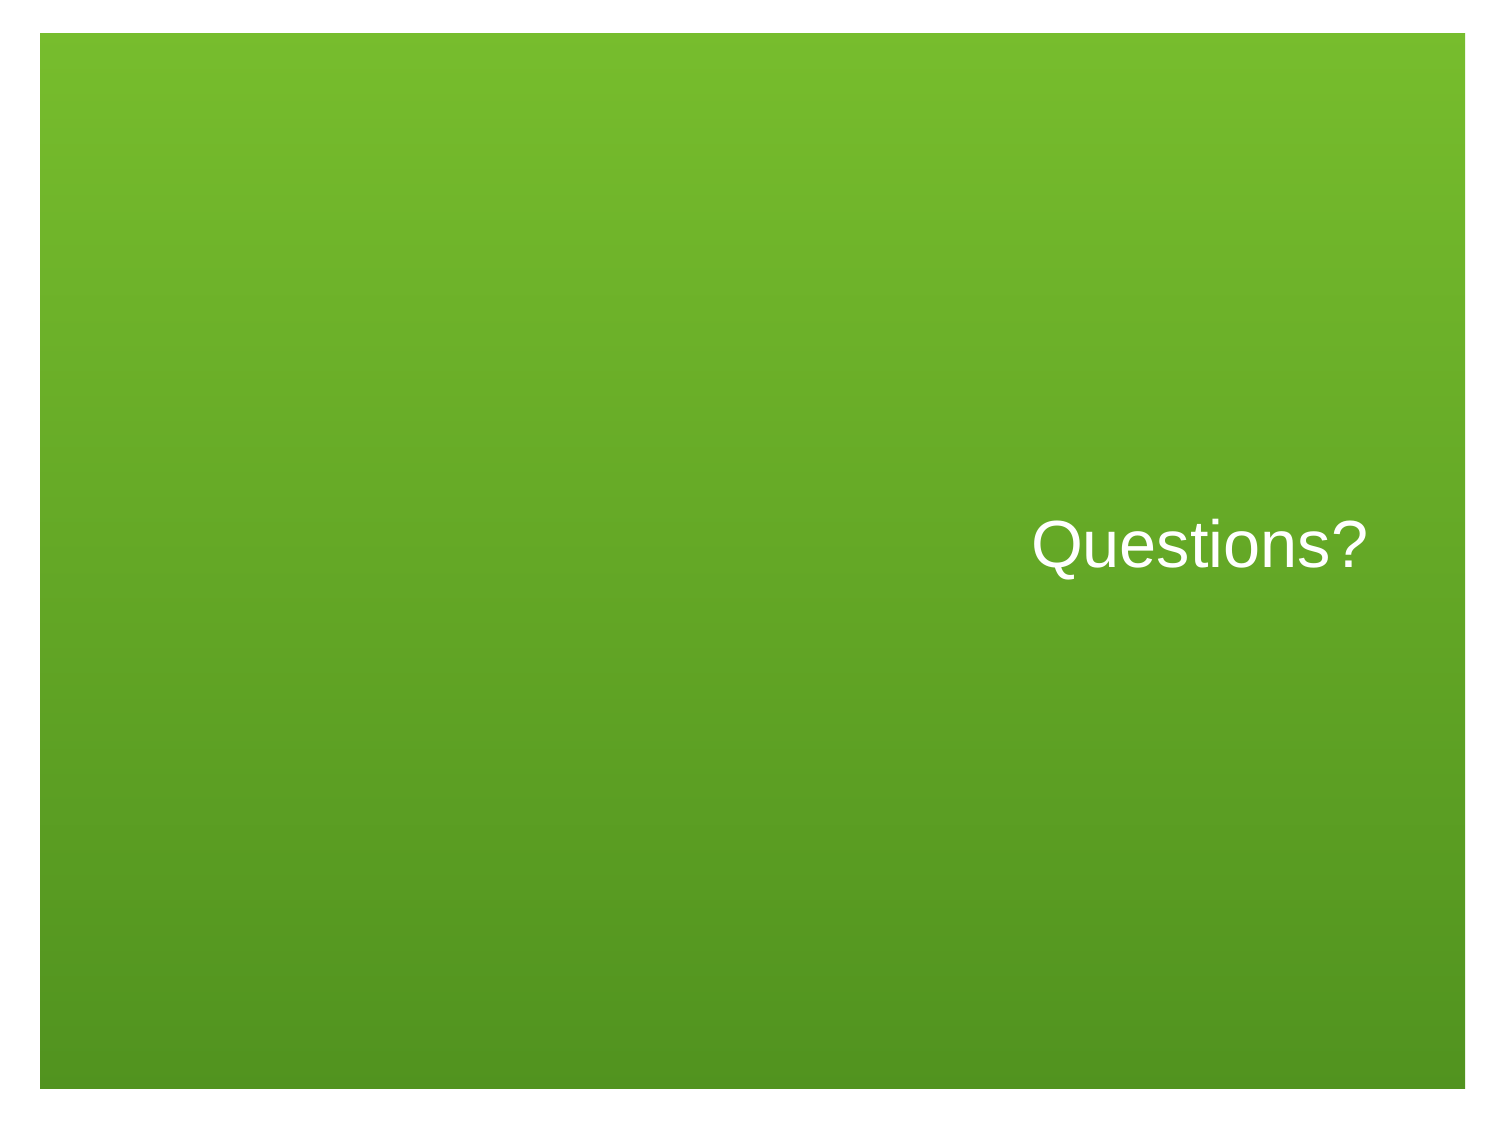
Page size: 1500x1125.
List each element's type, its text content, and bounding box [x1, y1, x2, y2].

title Questions? [135, 450, 1369, 638]
